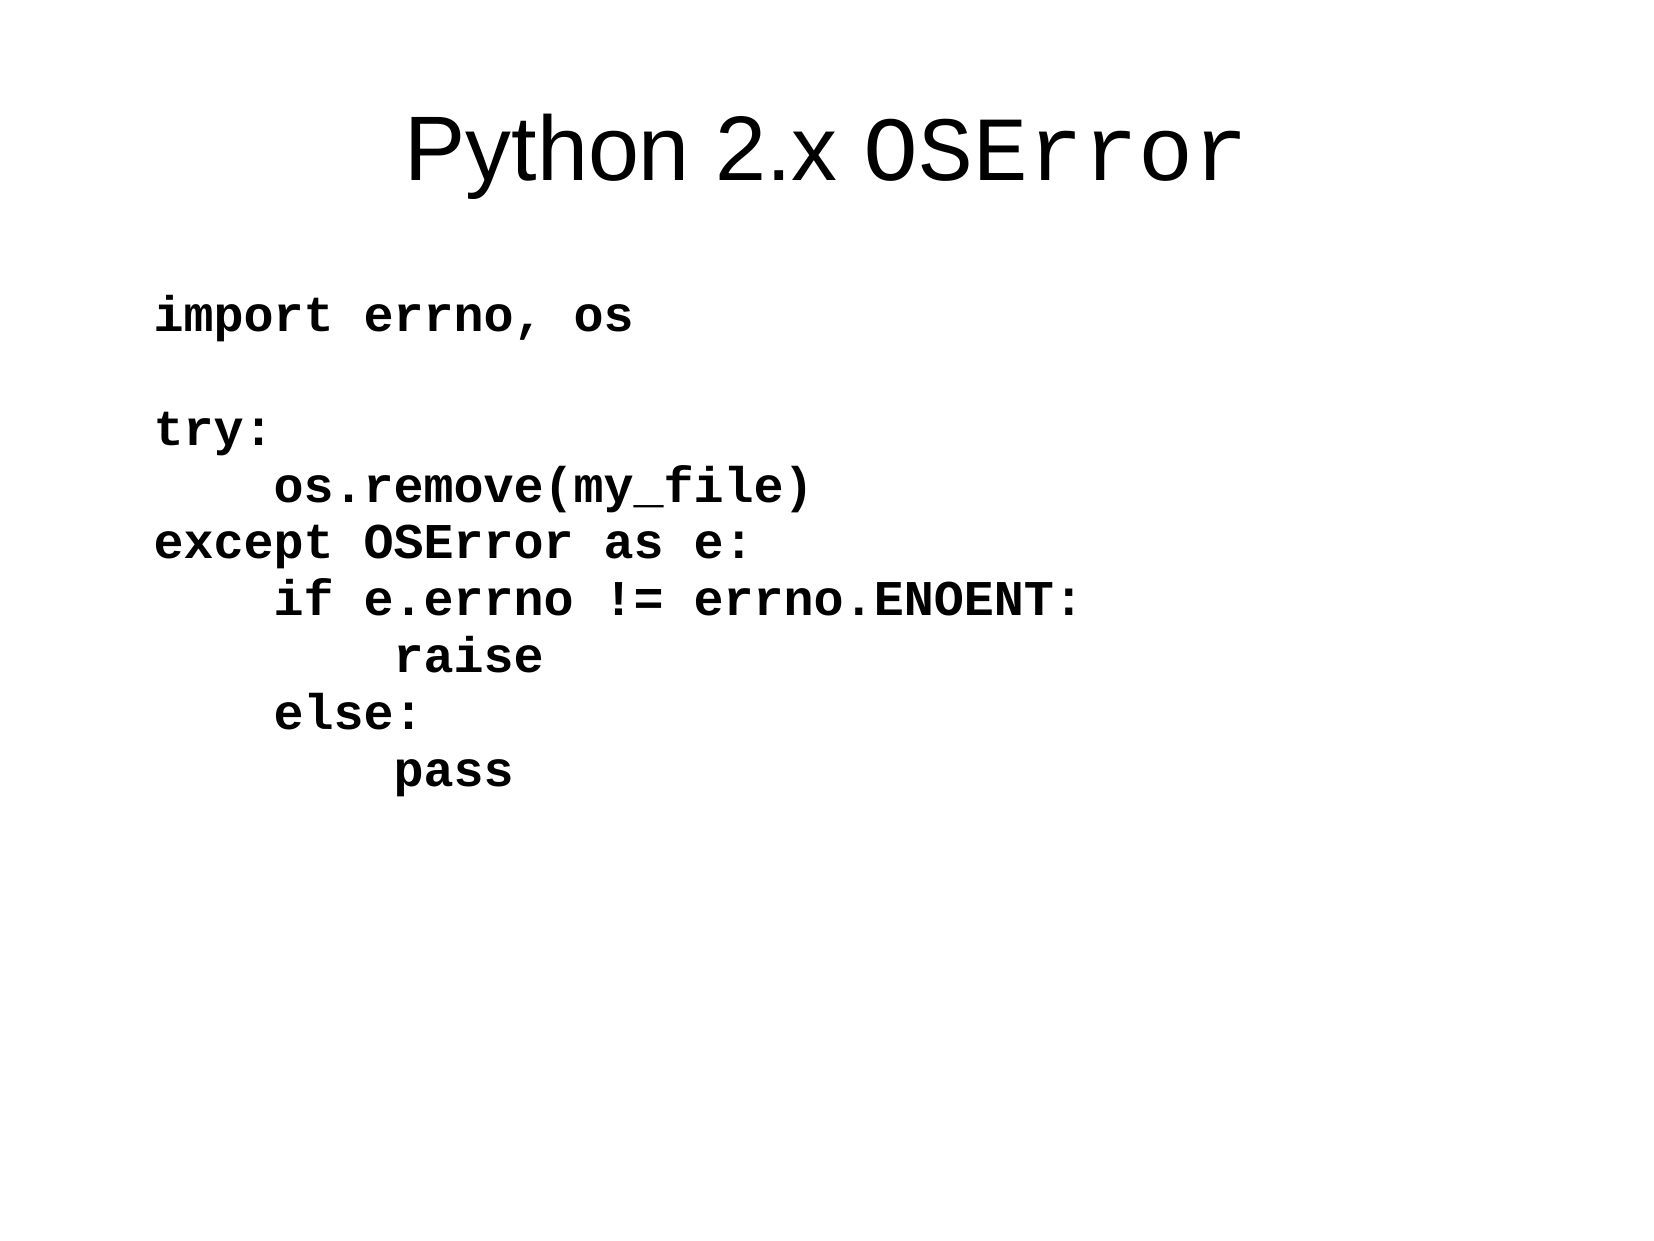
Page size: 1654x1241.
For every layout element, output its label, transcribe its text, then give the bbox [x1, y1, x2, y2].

title Python 2.x OSError [82, 49, 1571, 257]
list import errno, os try: os.remove(my_file) except OSError as e: if e.errno != errno.ENOENT: raise else: pass [82, 290, 1571, 1010]
